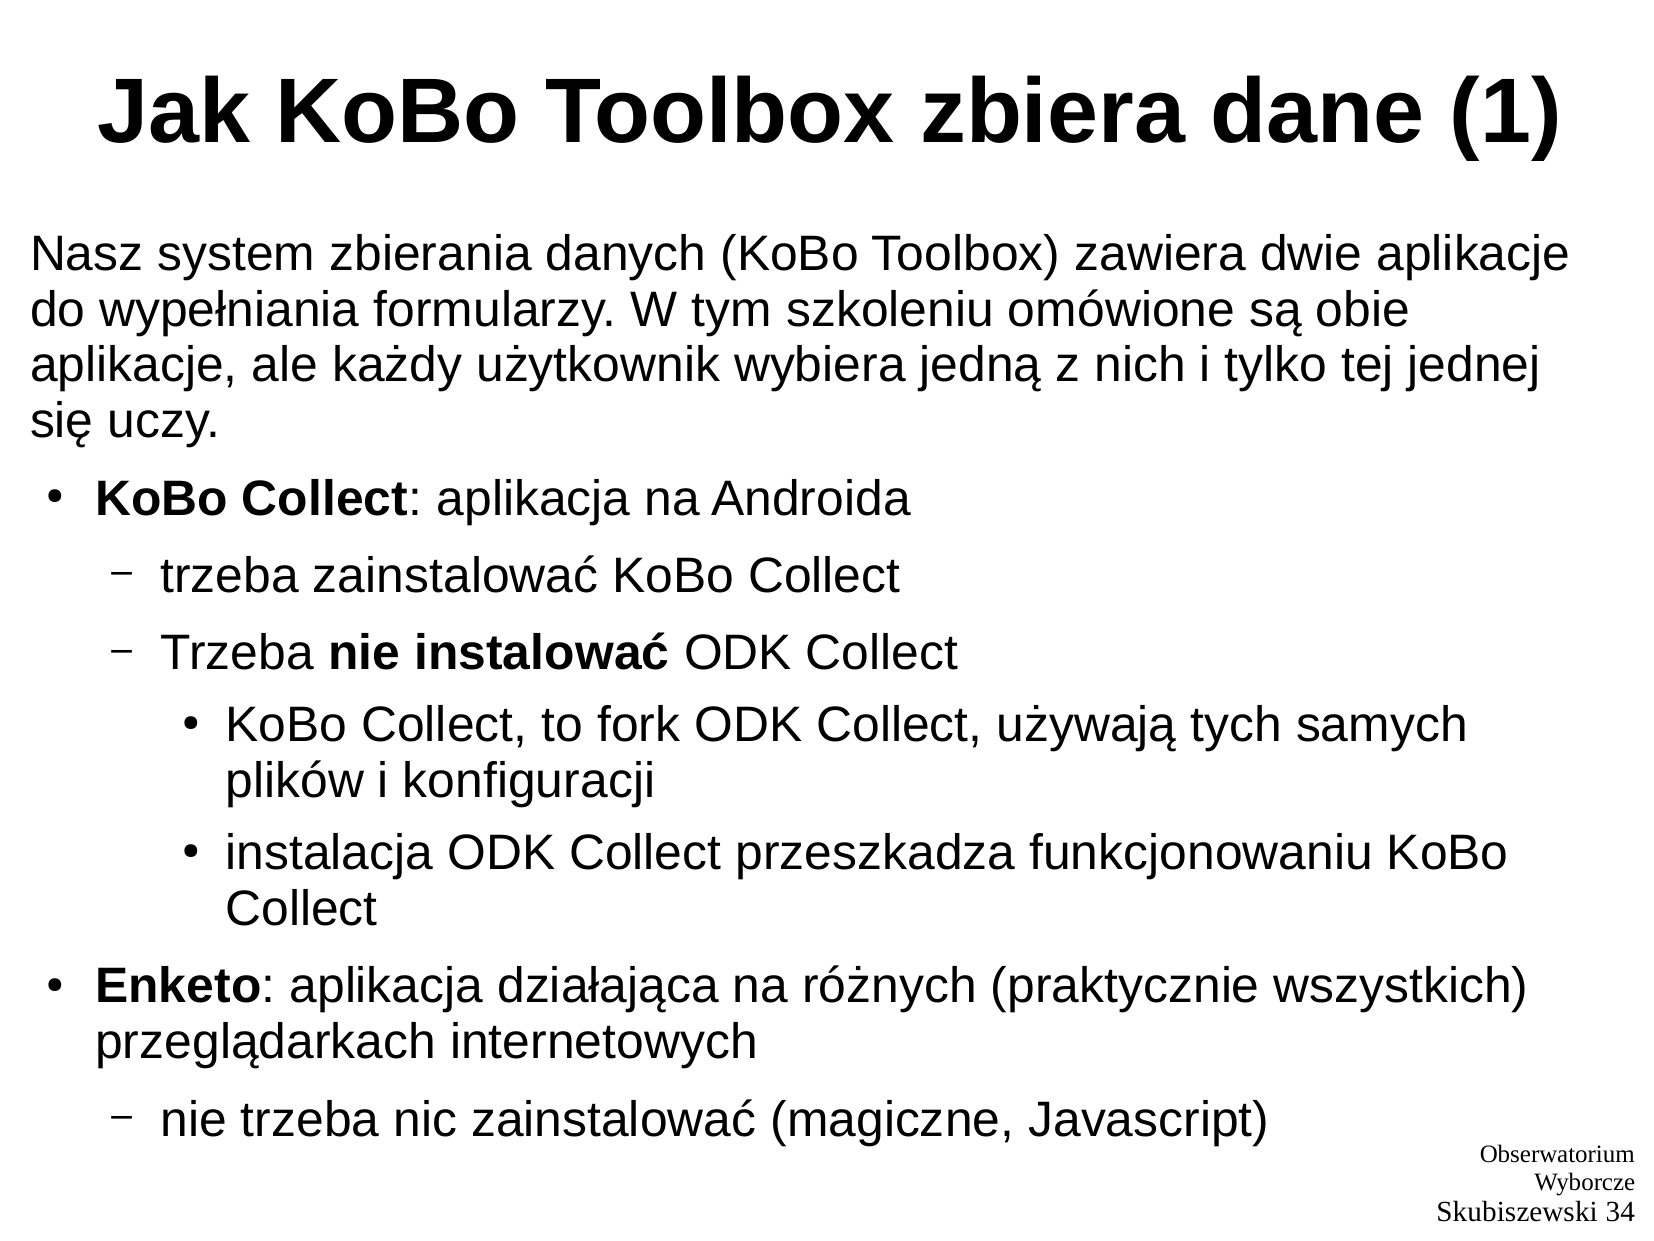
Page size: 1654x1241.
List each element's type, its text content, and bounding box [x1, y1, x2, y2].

title Jak KoBo Toolbox zbiera dane (1) [86, 60, 1575, 225]
list Nasz system zbierania danych (KoBo Toolbox) zawiera dwie aplikacje do wypełniania formularzy. W tym szkoleniu omówione są obie aplikacje, ale każdy użytkownik wybiera jedną z nich i tylko tej jednej się uczy. KoBo Collect: aplikacja na Androida trzeba zainstalować KoBo Collect Trzeba nie instalować ODK Collect KoBo Collect, to fork ODK Collect, używają tych samych plików i konfiguracji instalacja ODK Collect przeszkadza funkcjonowaniu KoBo Collect Enketo: aplikacja działająca na różnych (praktycznie wszystkich) przeglądarkach internetowych nie trzeba nic zainstalować (magiczne, Javascript) [30, 225, 1583, 1156]
